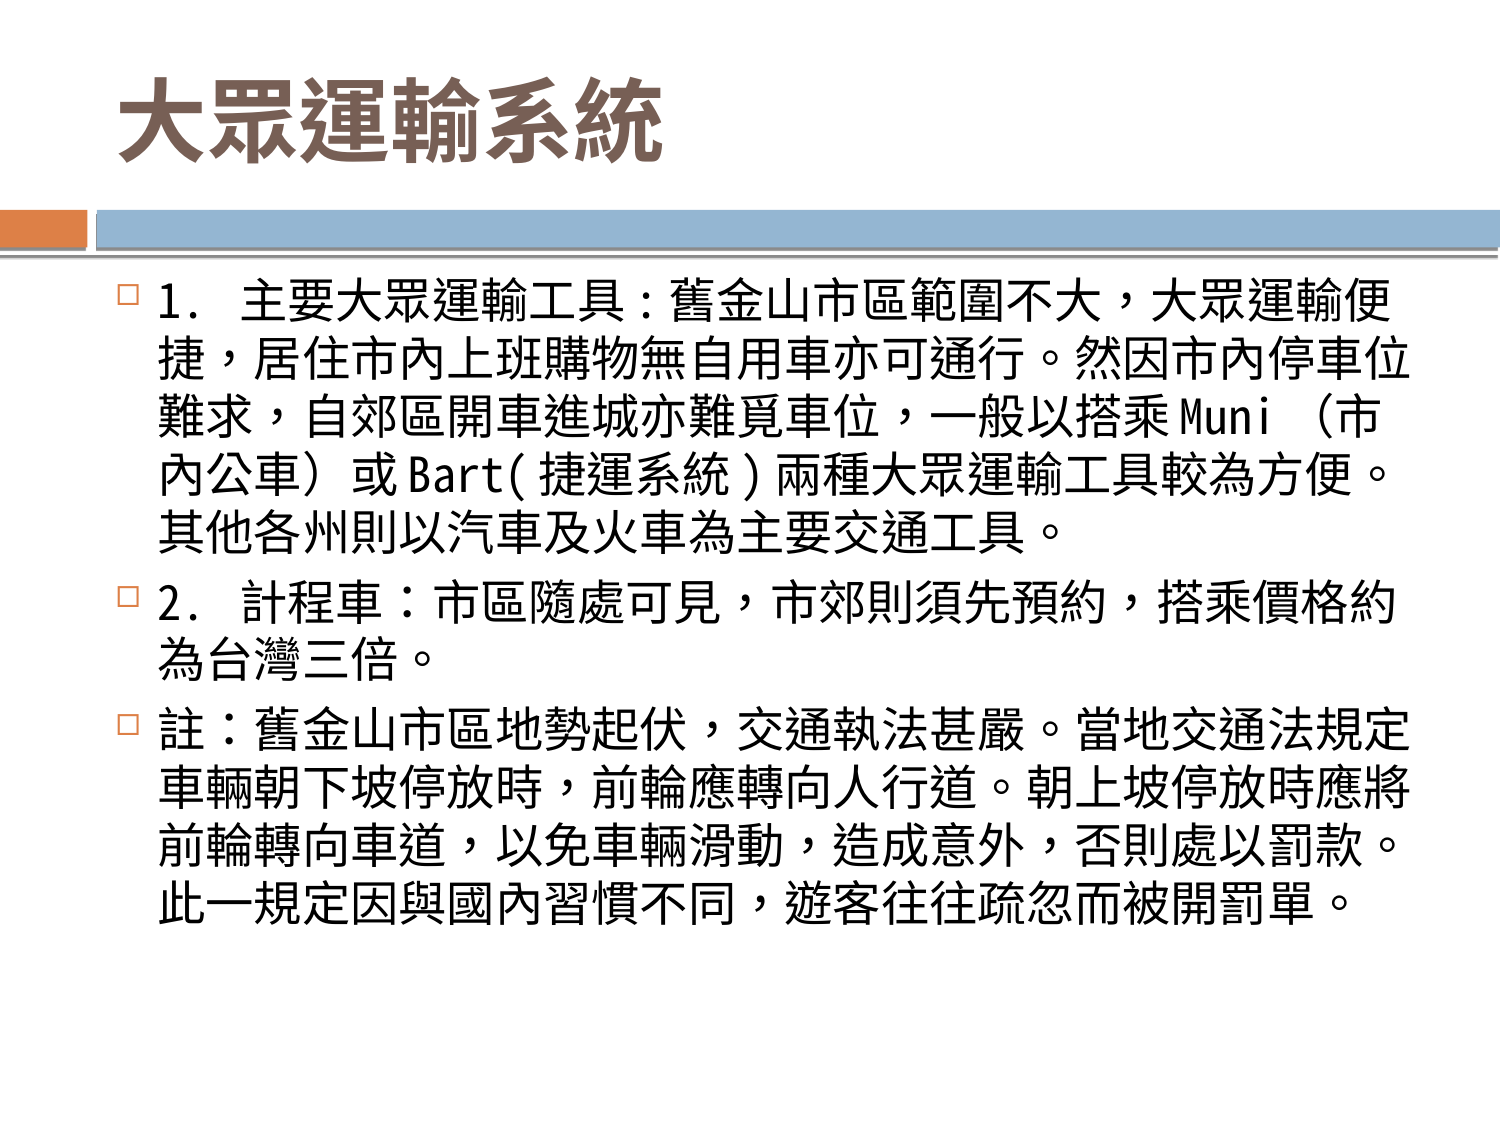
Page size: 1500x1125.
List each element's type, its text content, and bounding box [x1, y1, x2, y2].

list 1. 主要大眾運輸工具:舊金山市區範圍不大，大眾運輸便捷，居住市內上班購物無自用車亦可通行。然因市內停車位難求，自郊區開車進城亦難覓車位，一般以搭乘Muni（市內公車）或Bart(捷運系統)兩種大眾運輸工具較為方便。其他各州則以汽車及火車為主要交通工具。 2. 計程車：市區隨處可見，市郊則須先預約，搭乘價格約為台灣三倍。 註：舊金山市區地勢起伏，交通執法甚嚴。當地交通法規定車輛朝下坡停放時，前輪應轉向人行道。朝上坡停放時應將前輪轉向車道，以免車輛滑動，造成意外，否則處以罰款。此一規定因與國內習慣不同，遊客往往疏忽而被開罰單。 [100, 262, 1438, 1000]
title 大眾運輸系統 [100, 37, 1438, 200]
